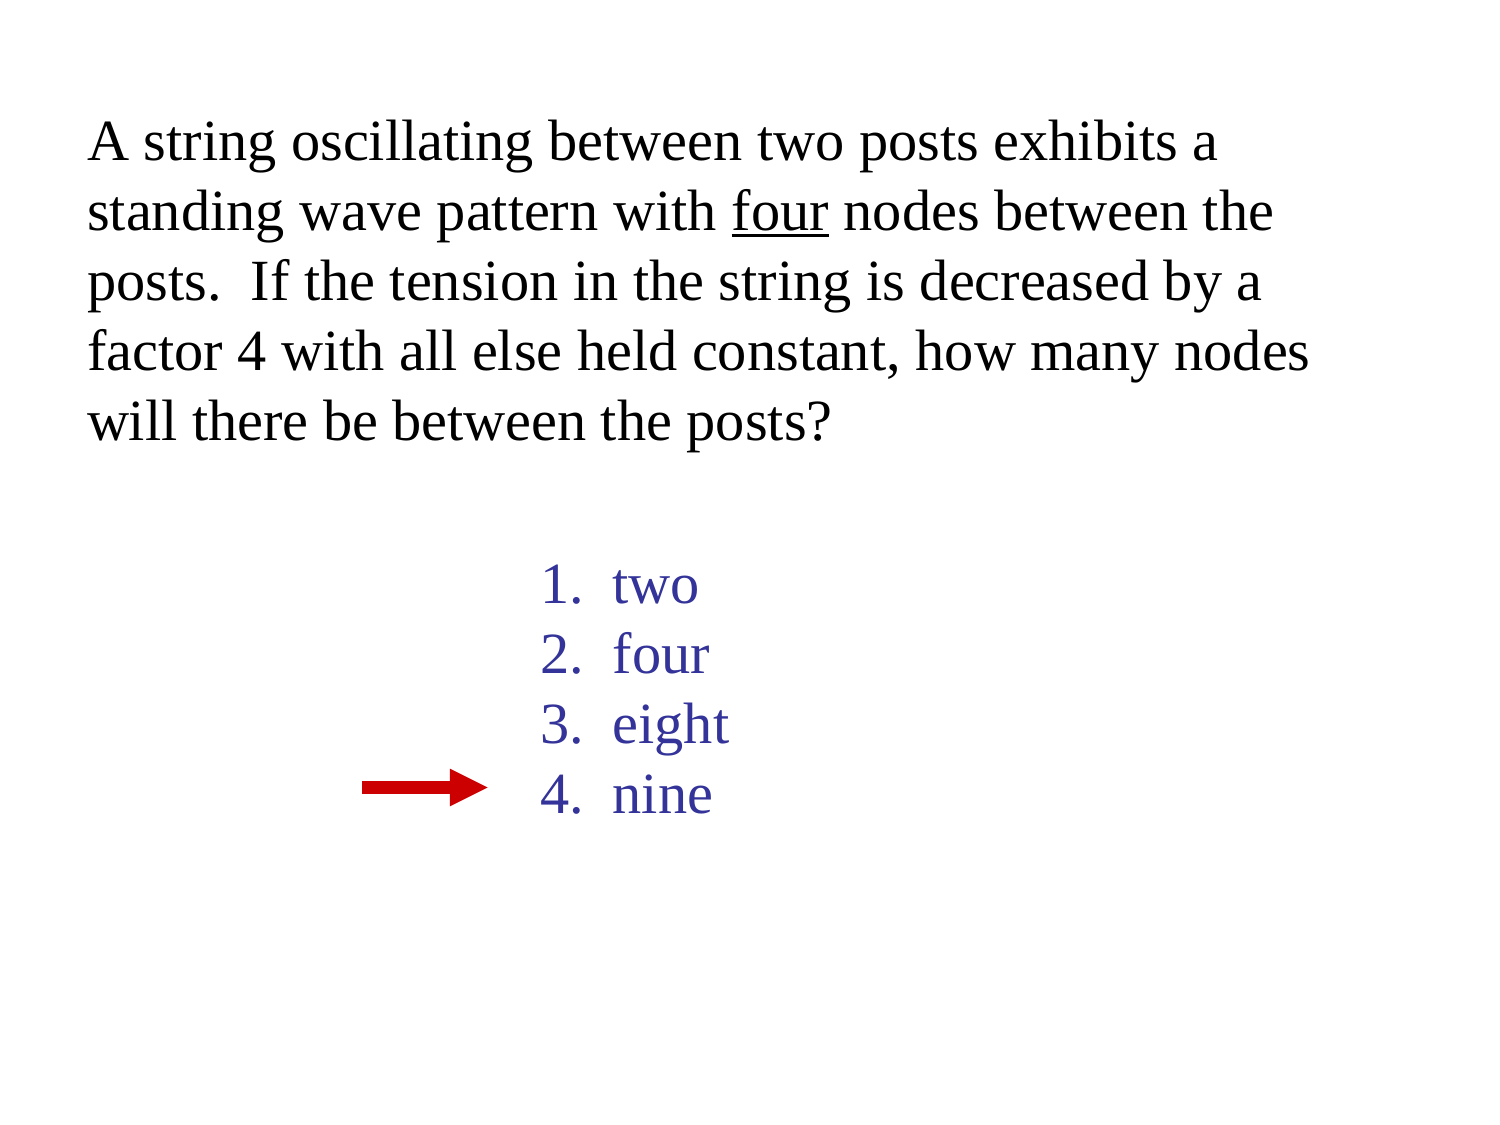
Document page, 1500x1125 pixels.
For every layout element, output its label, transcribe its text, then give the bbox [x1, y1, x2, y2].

text_box A string oscillating between two posts exhibits a standing wave pattern with four nodes between the posts. If the tension in the string is decreased by a factor 4 with all else held constant, how many nodes will there be between the posts? [72, 94, 1388, 460]
text_box 1. two 2. four 3. eight 4. nine [525, 537, 745, 833]
